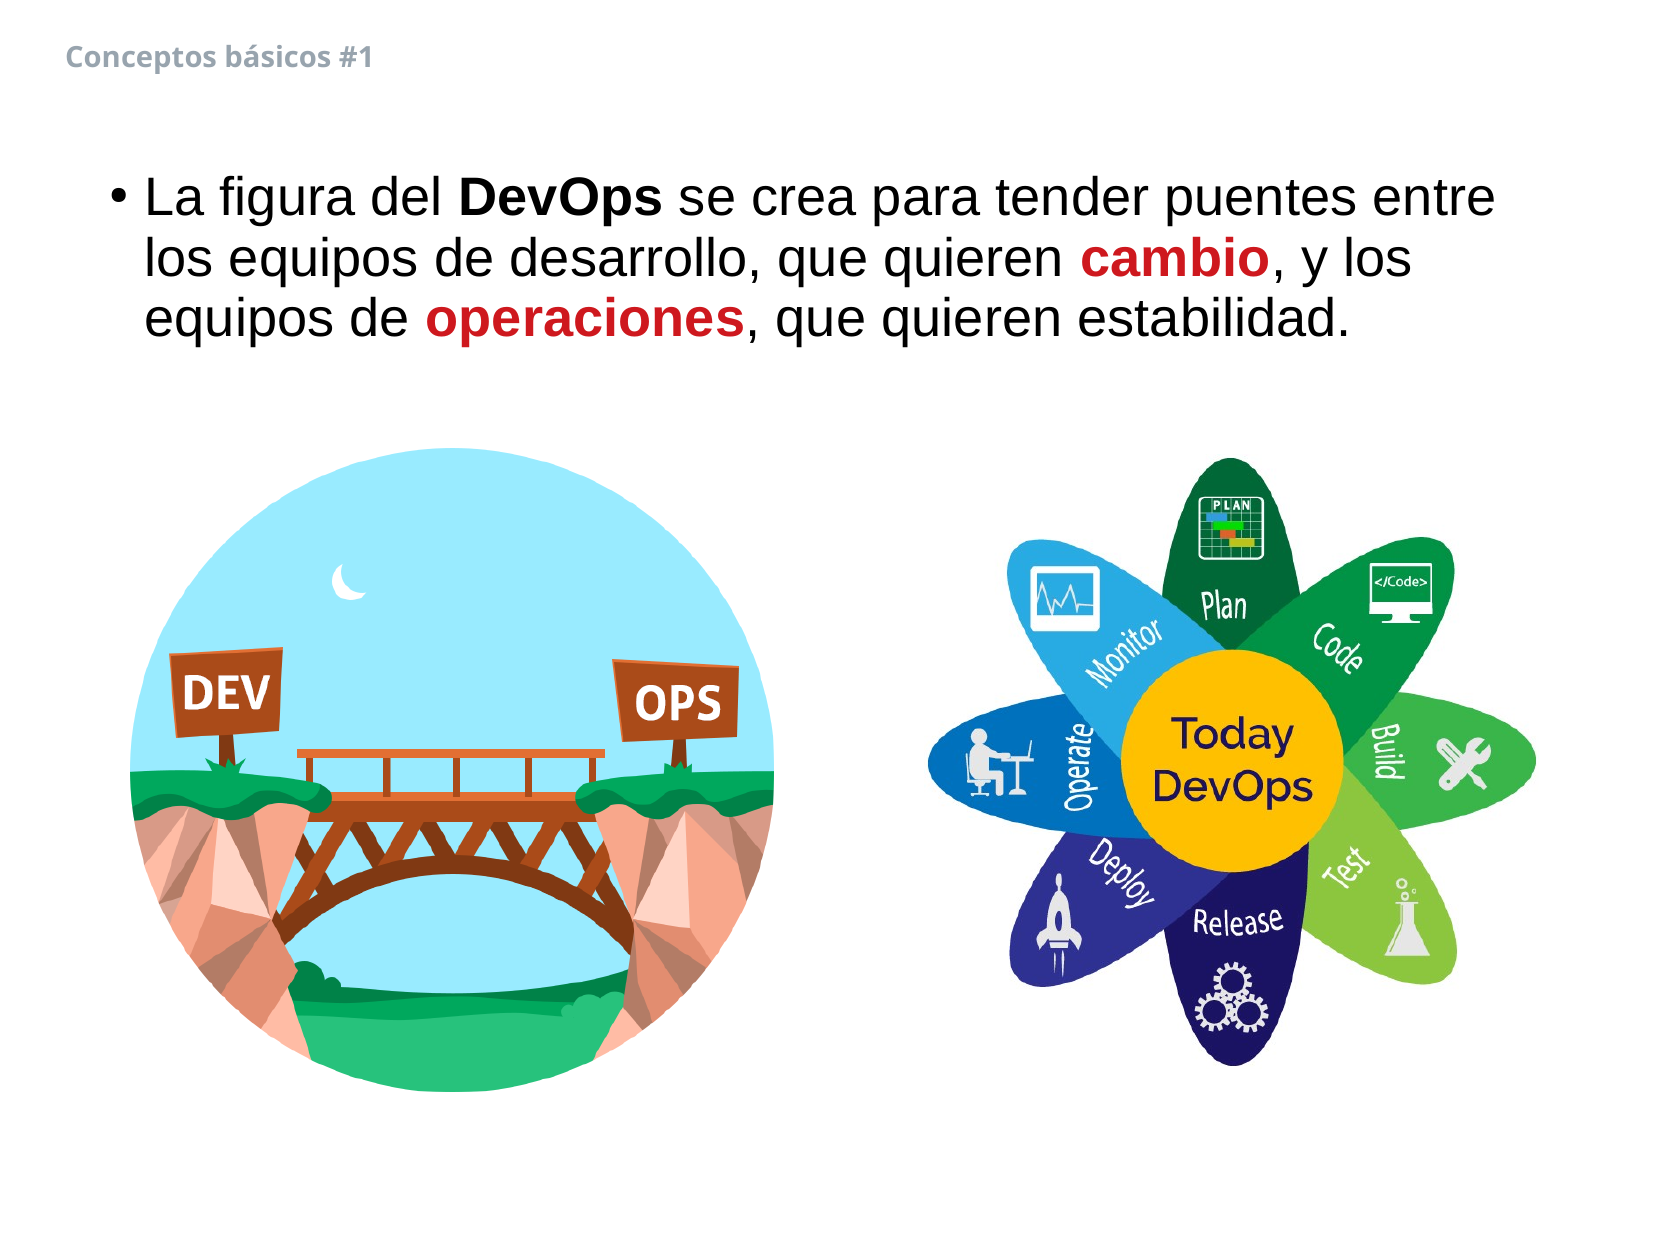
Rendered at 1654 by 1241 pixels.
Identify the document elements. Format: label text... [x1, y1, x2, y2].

picture [924, 454, 1539, 1069]
text_box Conceptos básicos #1 [64, 38, 733, 74]
text_box La figura del DevOps se crea para tender puentes entre los equipos de desarrollo, que quieren cambio, y los equipos de operaciones, que quieren estabilidad. [94, 159, 1524, 1083]
picture [130, 448, 774, 1092]
